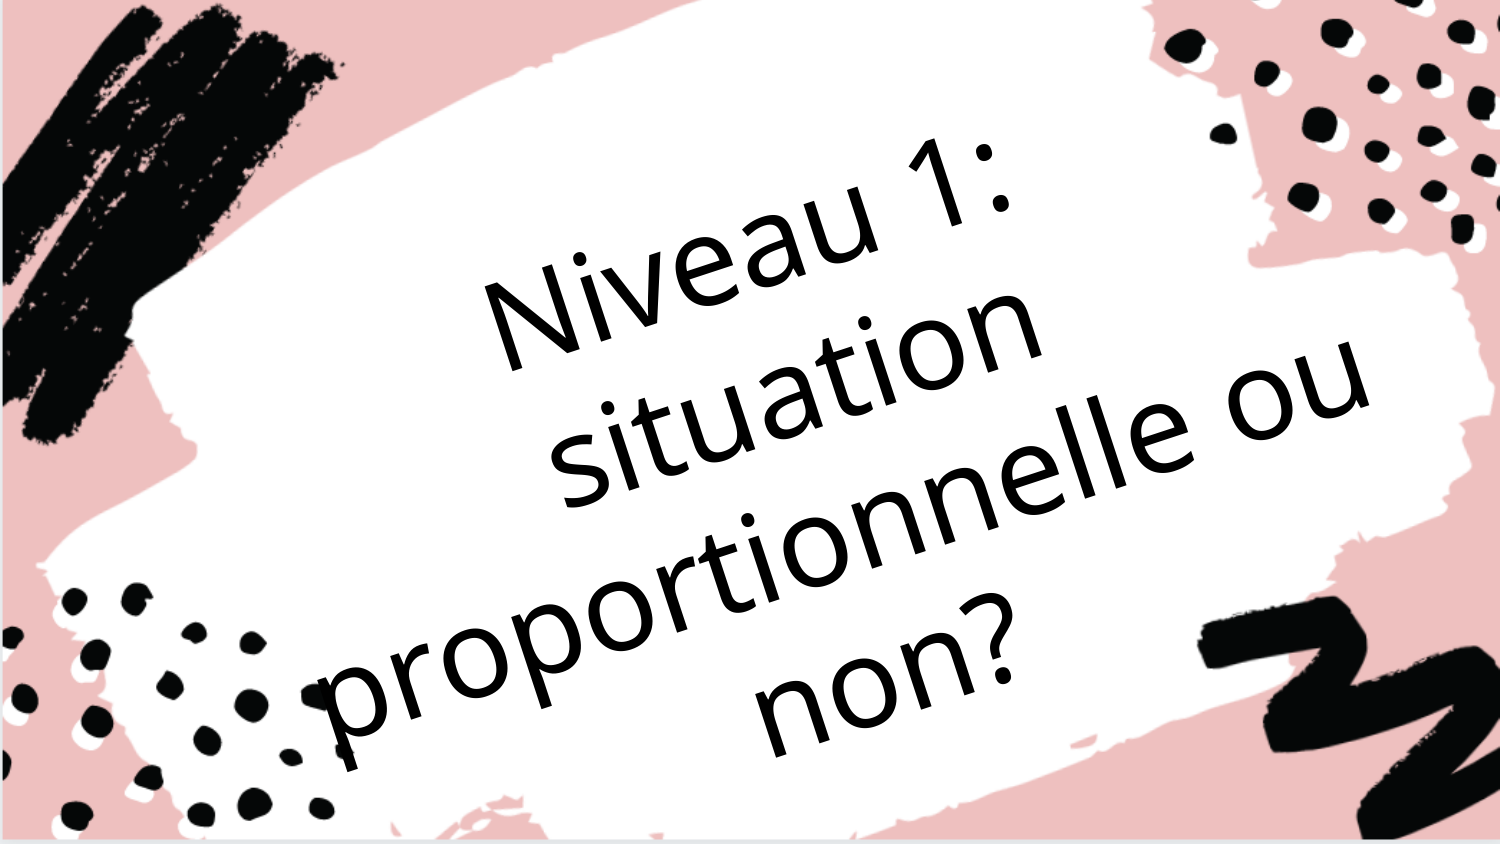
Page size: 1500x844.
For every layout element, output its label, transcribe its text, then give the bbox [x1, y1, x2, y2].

picture [0, 0, 1189, 844]
picture [668, 0, 1500, 844]
text_box Niveau 1: situation proportionnelle ou non? [175, 0, 1458, 844]
